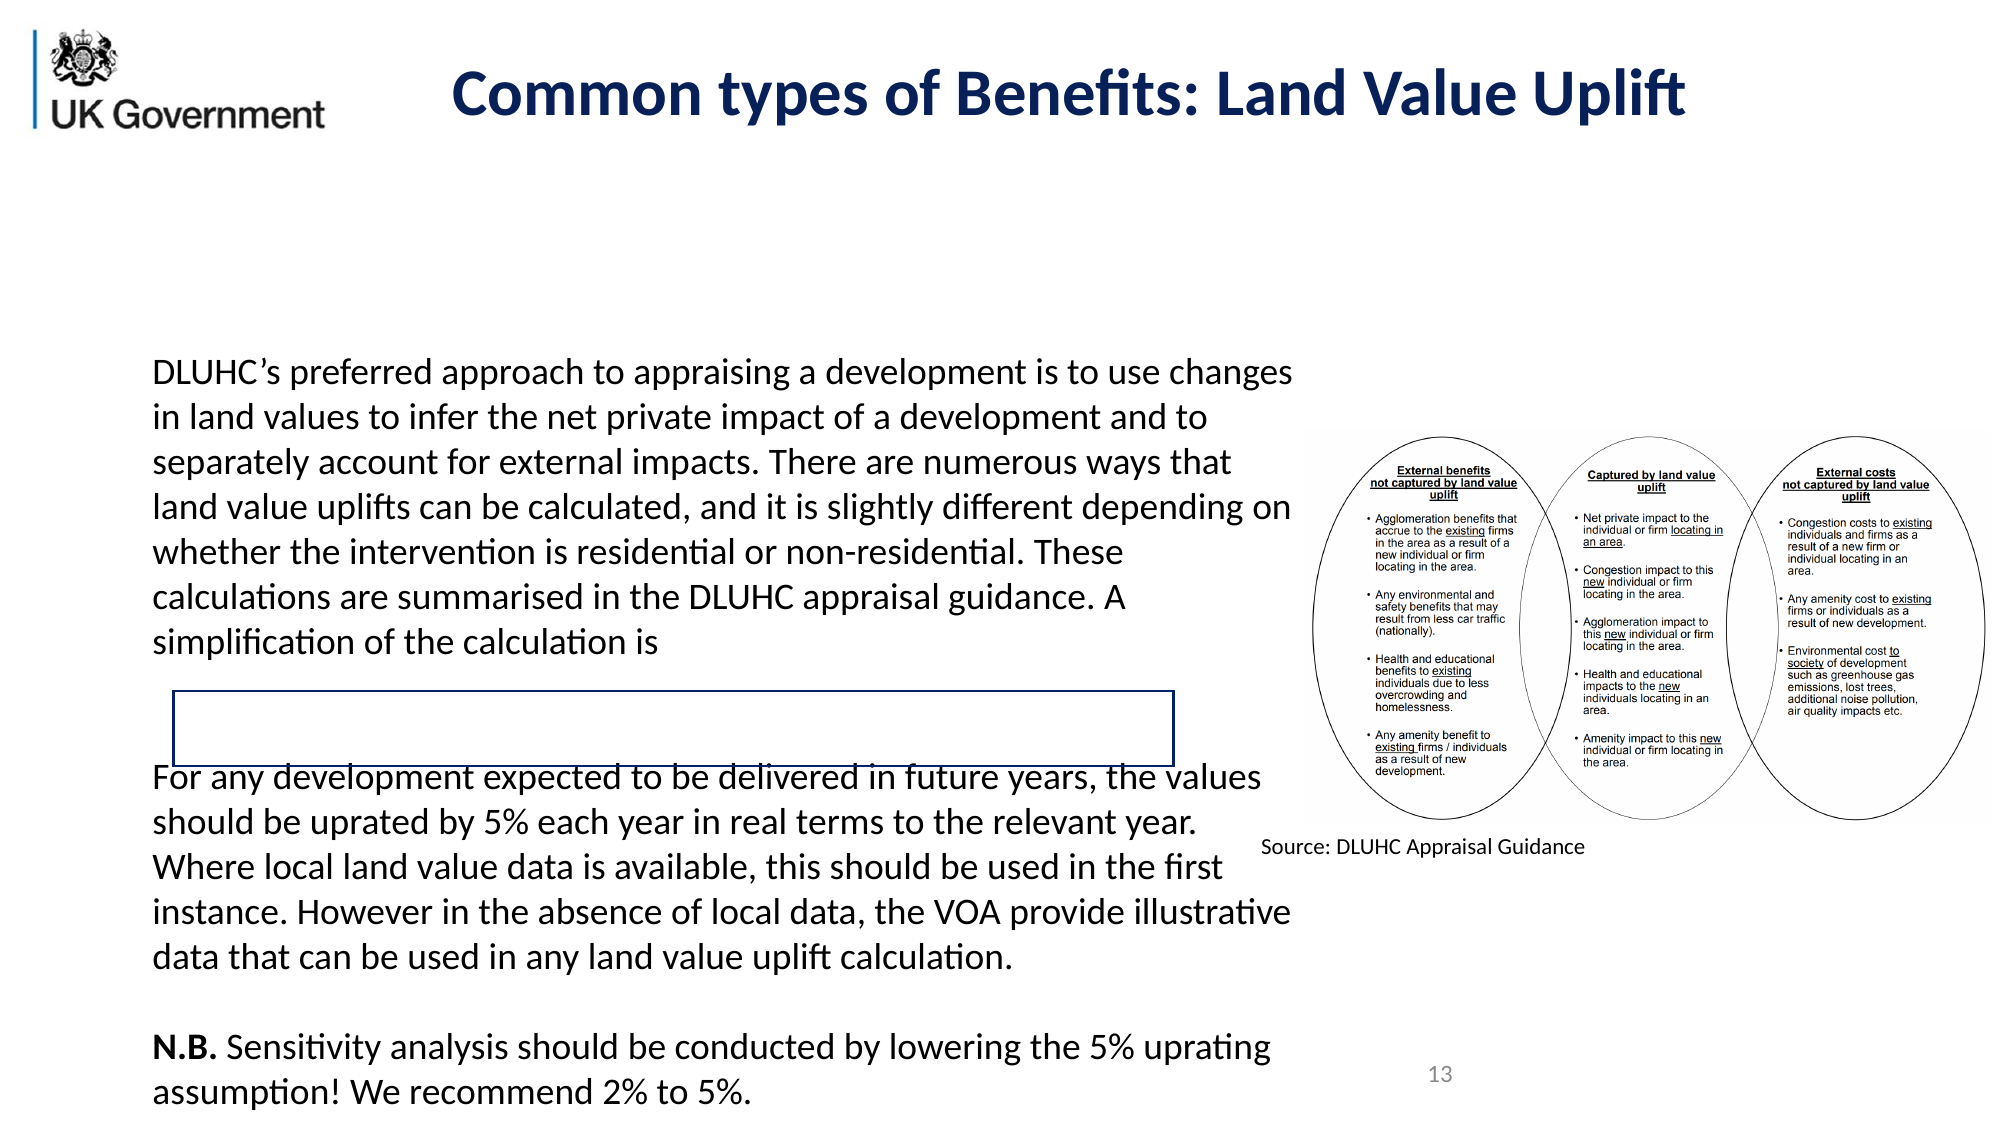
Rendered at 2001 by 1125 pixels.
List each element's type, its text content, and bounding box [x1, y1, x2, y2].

text_box DLUHC’s preferred approach to appraising a development is to use changes in land values to infer the net private impact of a development and to separately account for external impacts. There are numerous ways that land value uplifts can be calculated, and it is slightly different depending on whether the intervention is residential or non-residential. These calculations are summarised in the DLUHC appraisal guidance. A simplification of the calculation is For any development expected to be delivered in future years, the values should be uprated by 5% each year in real terms to the relevant year. Where local land value data is available, this should be used in the first instance. However in the absence of local data, the VOA provide illustrative data that can be used in any land value uplift calculation. N.B. Sensitivity analysis should be conducted by lowering the 5% uprating assumption! We recommend 2% to 5%. [137, 339, 1316, 1125]
text_box [173, 690, 1174, 737]
text_box 13 [1412, 1042, 1863, 1103]
text_box Common types of Benefits: Land Value Uplift [436, 41, 1911, 138]
picture [1304, 429, 1990, 823]
picture [19, 0, 363, 138]
text_box Source: DLUHC Appraisal Guidance [1246, 823, 1990, 867]
